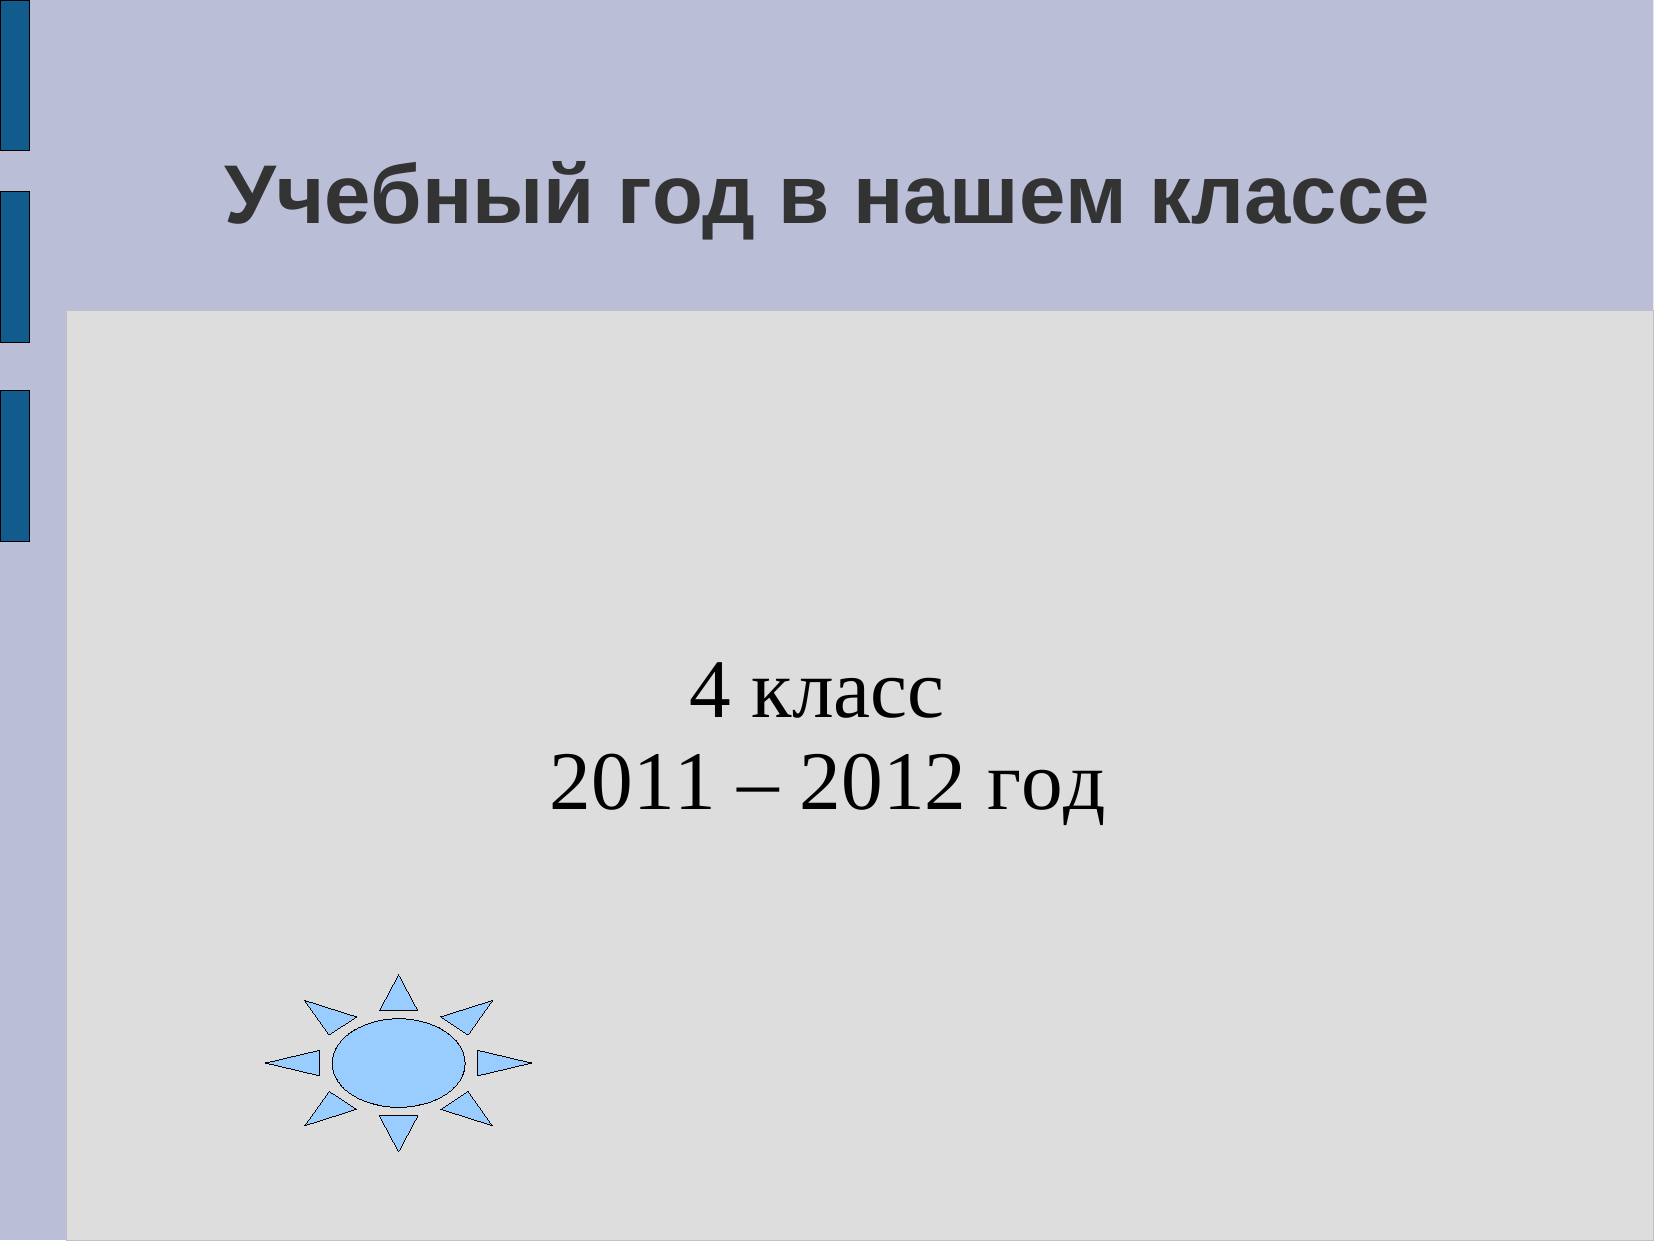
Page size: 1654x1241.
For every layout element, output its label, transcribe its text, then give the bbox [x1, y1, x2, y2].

subtitle 4 класс 2011 – 2012 год [121, 344, 1534, 1127]
text_box [265, 1050, 320, 1076]
text_box [304, 1091, 357, 1126]
text_box [379, 1115, 418, 1152]
text_box [440, 1000, 493, 1035]
text_box [477, 1050, 532, 1076]
title Учебный год в нашем классе [121, 91, 1534, 299]
text_box [332, 1018, 466, 1108]
text_box [379, 974, 418, 1011]
text_box [440, 1091, 493, 1126]
text_box [304, 1000, 357, 1035]
